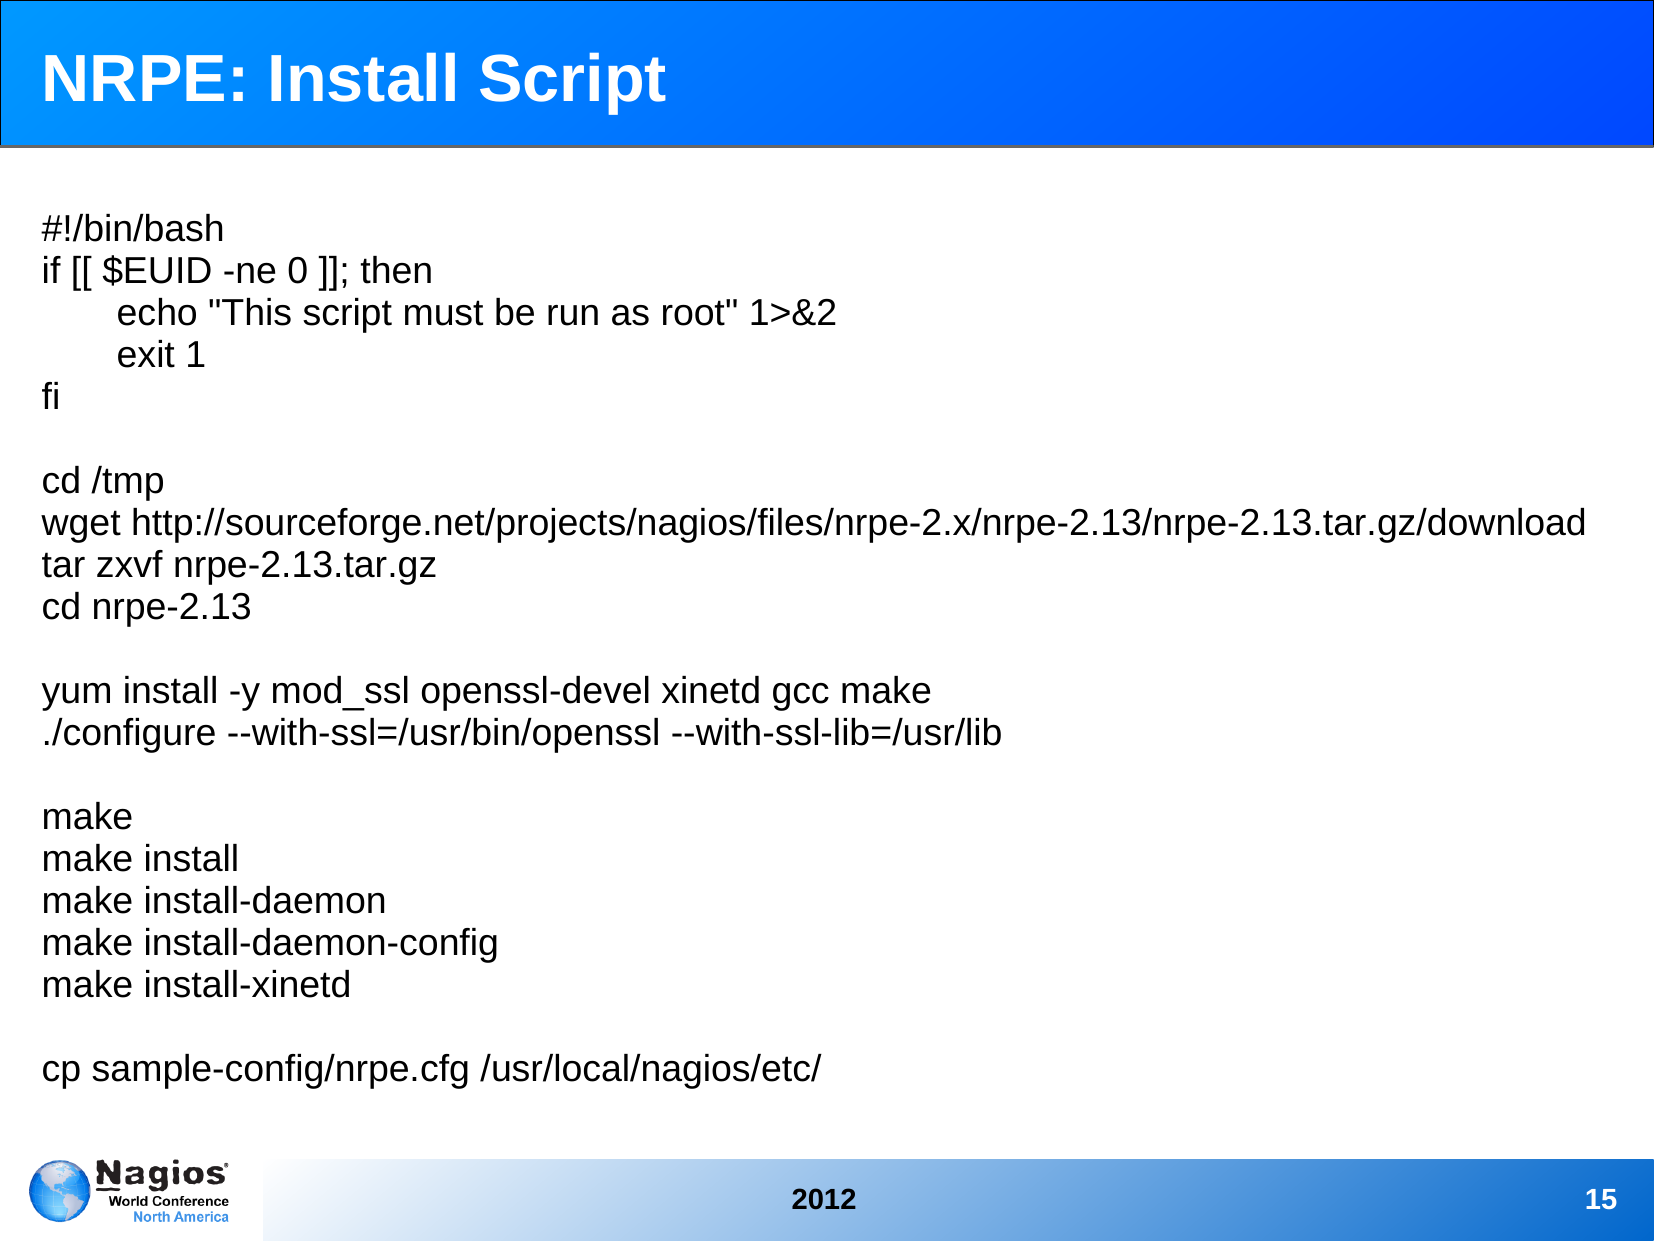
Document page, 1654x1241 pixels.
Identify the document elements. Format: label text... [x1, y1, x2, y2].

title NRPE: Install Script [41, 36, 1248, 120]
picture [29, 1159, 229, 1235]
subtitle #!/bin/bash if [[ $EUID -ne 0 ]]; then echo "This script must be run as root" 1>&2 exit 1 fi cd /tmp wget http://sourceforge.net/projects/nagios/files/nrpe-2.x/nrpe-2.13/nrpe-2.13.tar.gz/download tar zxvf nrpe-2.13.tar.gz cd nrpe-2.13 yum install -y mod_ssl openssl-devel xinetd gcc make ./configure --with-ssl=/usr/bin/openssl --with-ssl-lib=/usr/lib make make install make install-daemon make install-daemon-config make install-xinetd cp sample-config/nrpe.cfg /usr/local/nagios/etc/ [41, 185, 1618, 1187]
